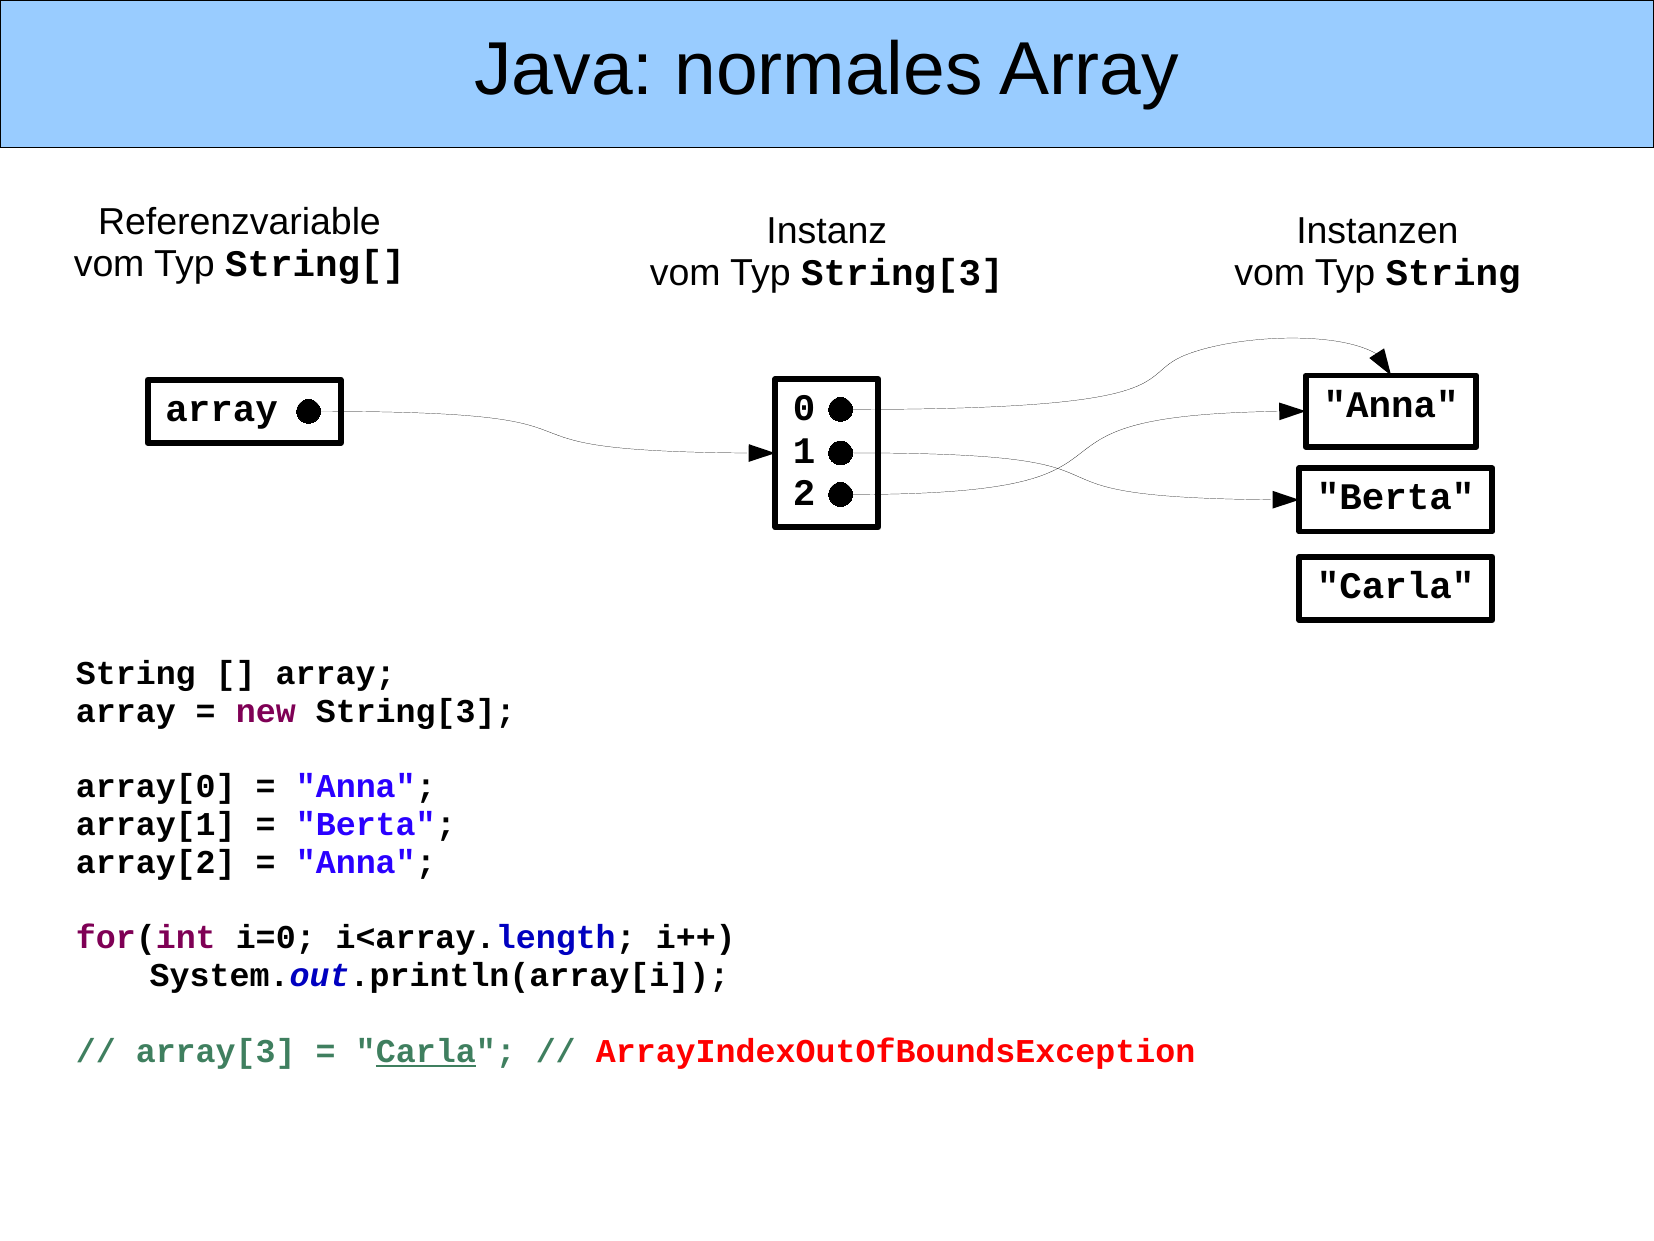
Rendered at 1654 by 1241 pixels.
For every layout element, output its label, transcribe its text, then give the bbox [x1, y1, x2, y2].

text_box Java: normales Array [459, 19, 1194, 119]
text_box [296, 399, 321, 424]
text_box String [] array; array = new String[3]; array[0] = "Anna"; array[1] = "Berta"; array[2] = "Anna"; for(int i=0; i<array.length; i++) System.out.println(array[i]); // array[3] = "Carla"; // ArrayIndexOutOfBoundsException [61, 649, 1211, 1078]
text_box "Anna" [1305, 375, 1477, 447]
text_box [828, 482, 853, 507]
text_box "Carla" [1299, 556, 1493, 621]
text_box 0 1 2 [775, 379, 879, 528]
text_box [0, 0, 1654, 148]
text_box Instanzen vom Typ String [1219, 202, 1536, 305]
text_box Instanz vom Typ String[3] [635, 202, 1019, 305]
text_box [828, 397, 853, 422]
text_box Referenzvariable vom Typ String[] [59, 193, 420, 296]
text_box array [147, 379, 341, 443]
text_box [828, 441, 853, 465]
text_box "Berta" [1299, 468, 1493, 532]
